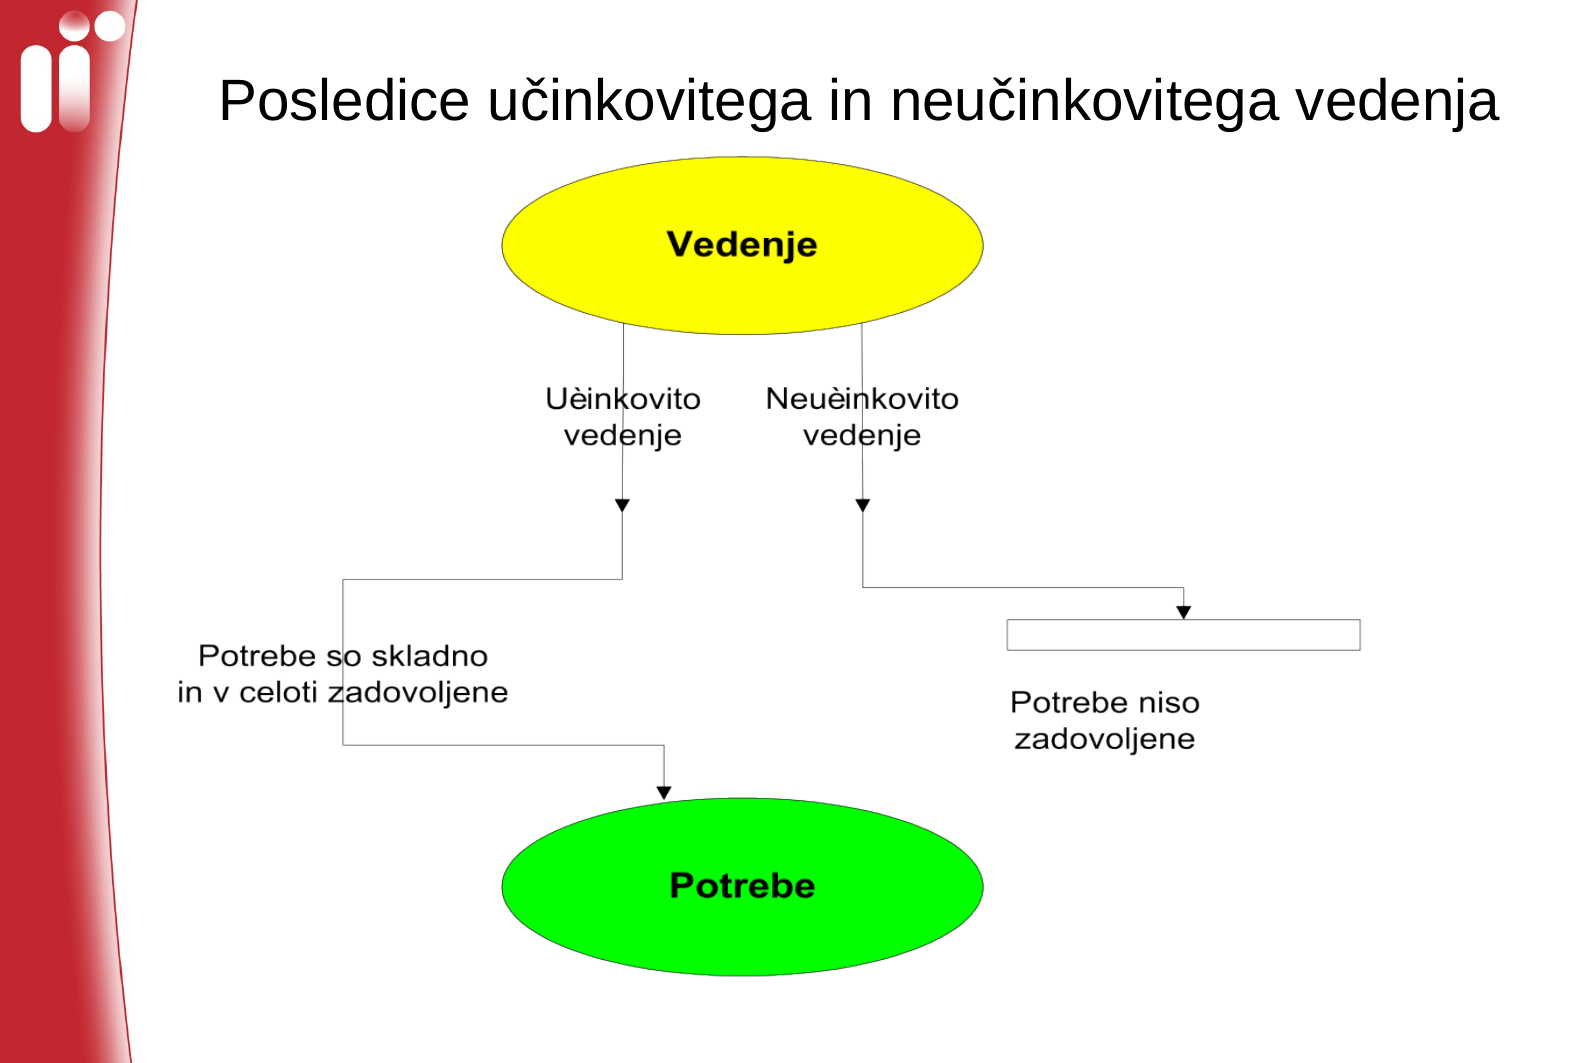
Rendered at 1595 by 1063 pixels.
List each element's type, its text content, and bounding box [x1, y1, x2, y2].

title Posledice učinkovitega in neučinkovitega vedenja [218, 0, 1555, 201]
picture [0, 0, 1414, 1063]
